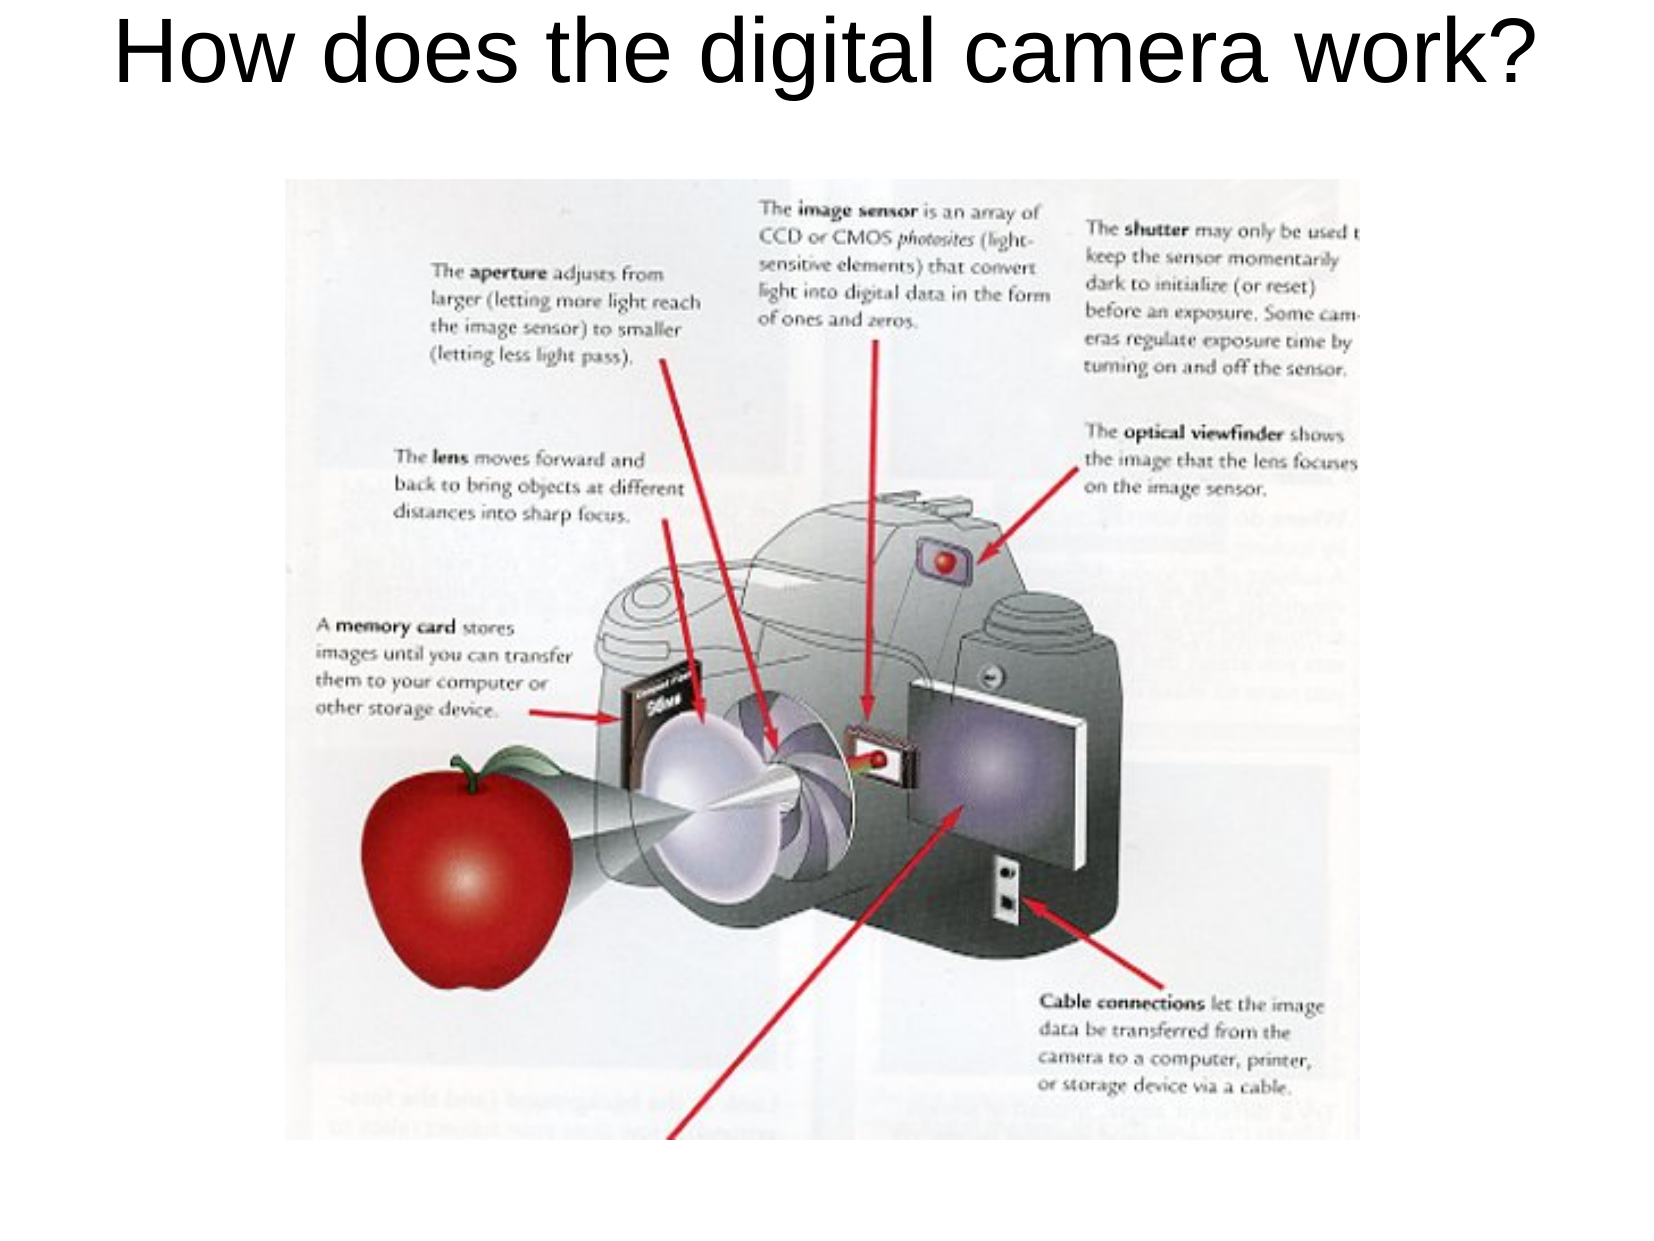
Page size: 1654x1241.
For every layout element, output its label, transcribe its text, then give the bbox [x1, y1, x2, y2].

title How does the digital camera work? [82, 0, 1571, 307]
chart [285, 180, 1360, 1140]
